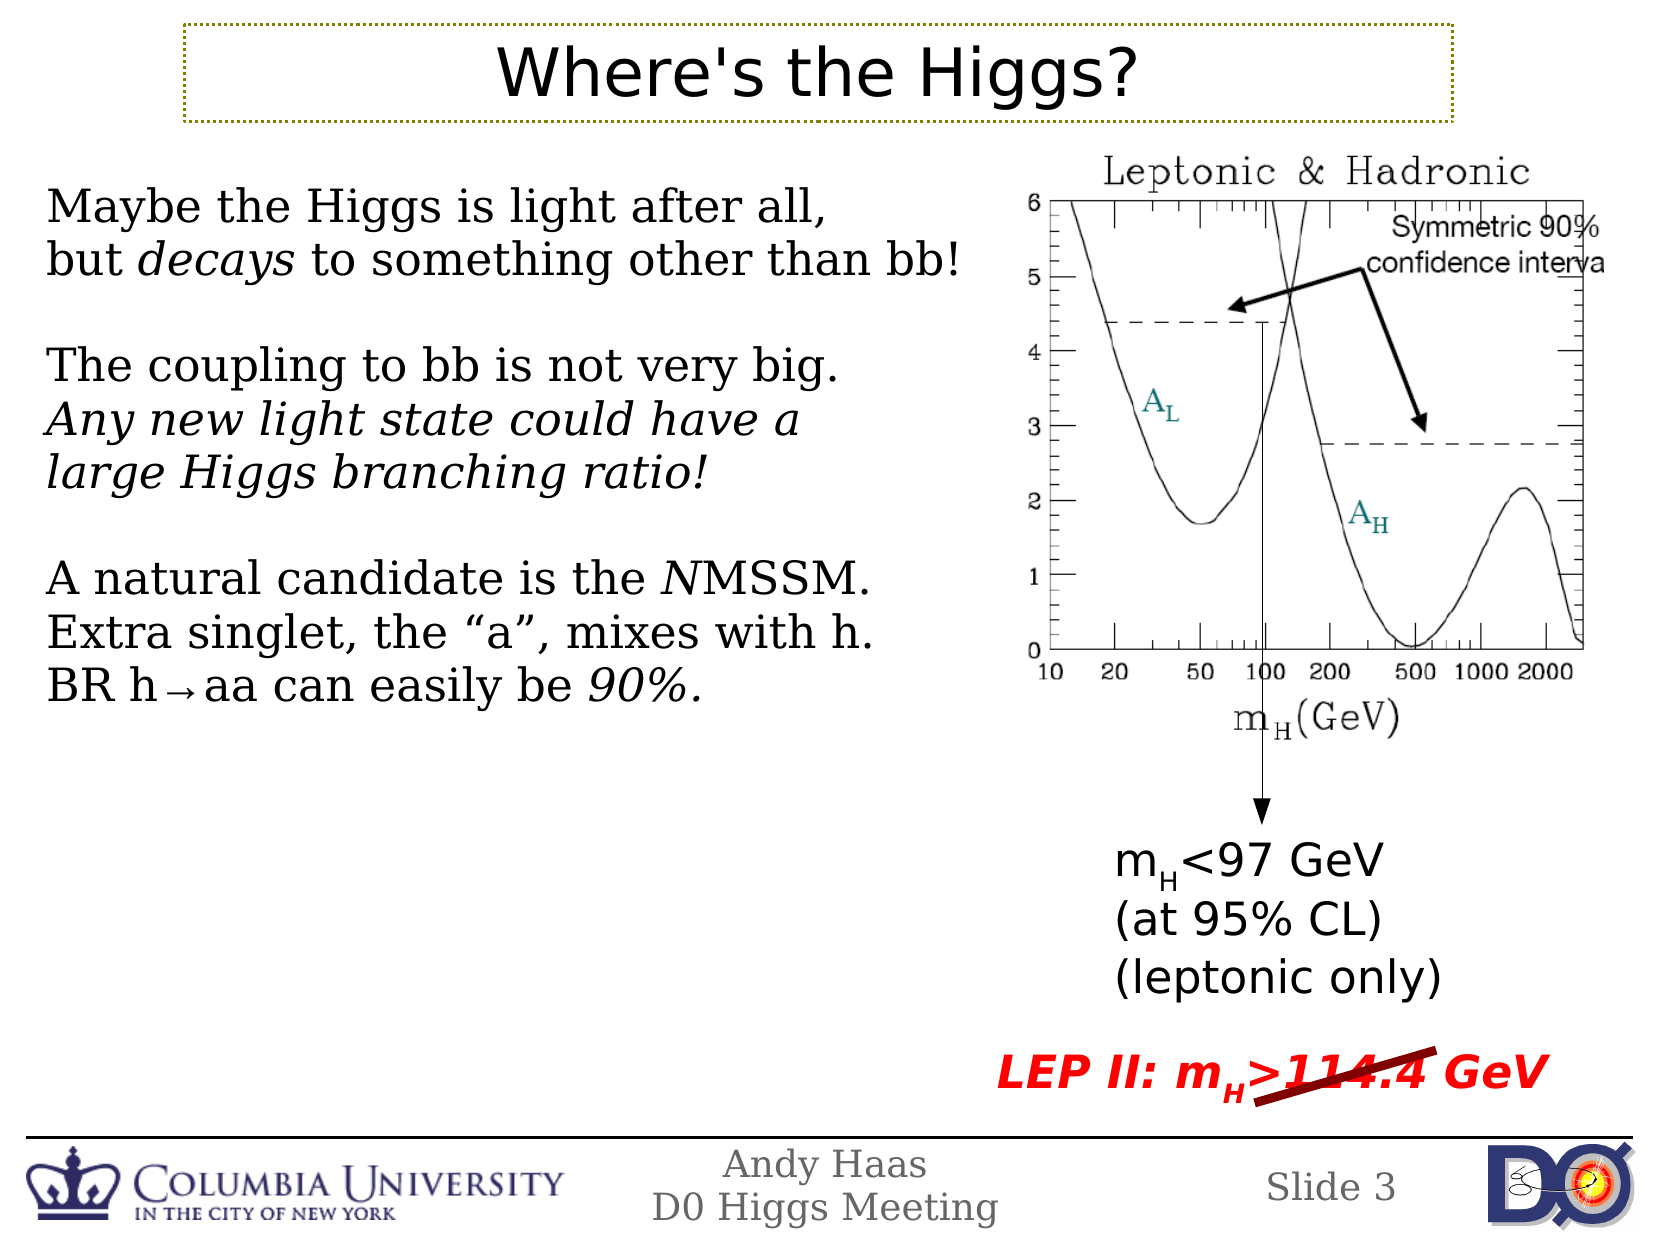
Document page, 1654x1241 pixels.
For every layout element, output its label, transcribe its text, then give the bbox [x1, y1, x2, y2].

picture [26, 1146, 565, 1220]
text_box Maybe the Higgs is light after all, but decays to something other than bb! The coupling to bb is not very big. Any new light state could have a large Higgs branching ratio! A natural candidate is the NMSSM. Extra singlet, the “a”, mixes with h. BR h→aa can easily be 90%. [45, 179, 964, 713]
picture [1013, 151, 1604, 752]
title Where's the Higgs? [184, 24, 1453, 122]
text_box LEP II: mH>114.4 GeV [979, 1048, 1572, 1113]
text_box mH<97 GeV (at 95% CL) (leptonic only) [1096, 835, 1490, 1015]
picture [1479, 1140, 1639, 1233]
